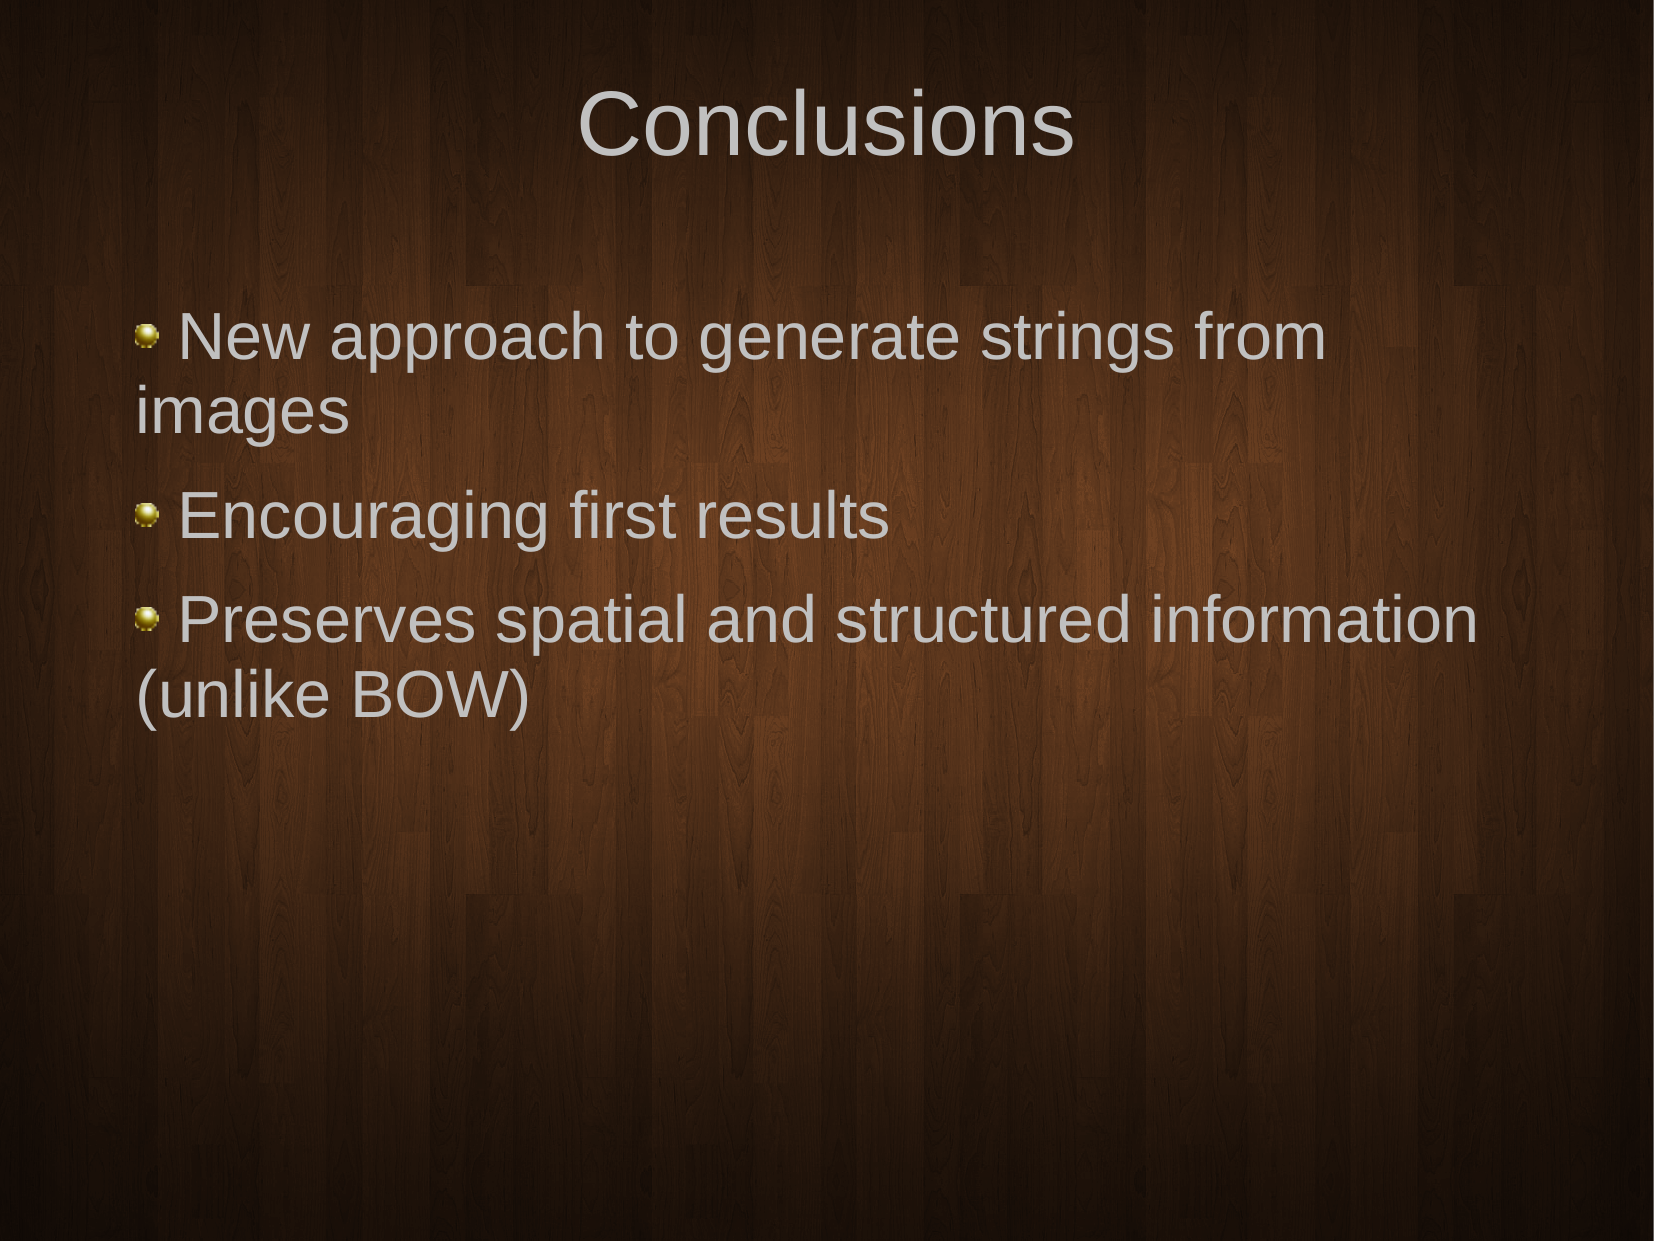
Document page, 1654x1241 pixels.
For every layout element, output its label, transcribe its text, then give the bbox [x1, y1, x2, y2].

list New approach to generate strings from images Encouraging first results Preserves spatial and structured information (unlike BOW) [135, 213, 1560, 1111]
picture [0, 0, 1654, 1241]
title Conclusions [82, 19, 1571, 227]
